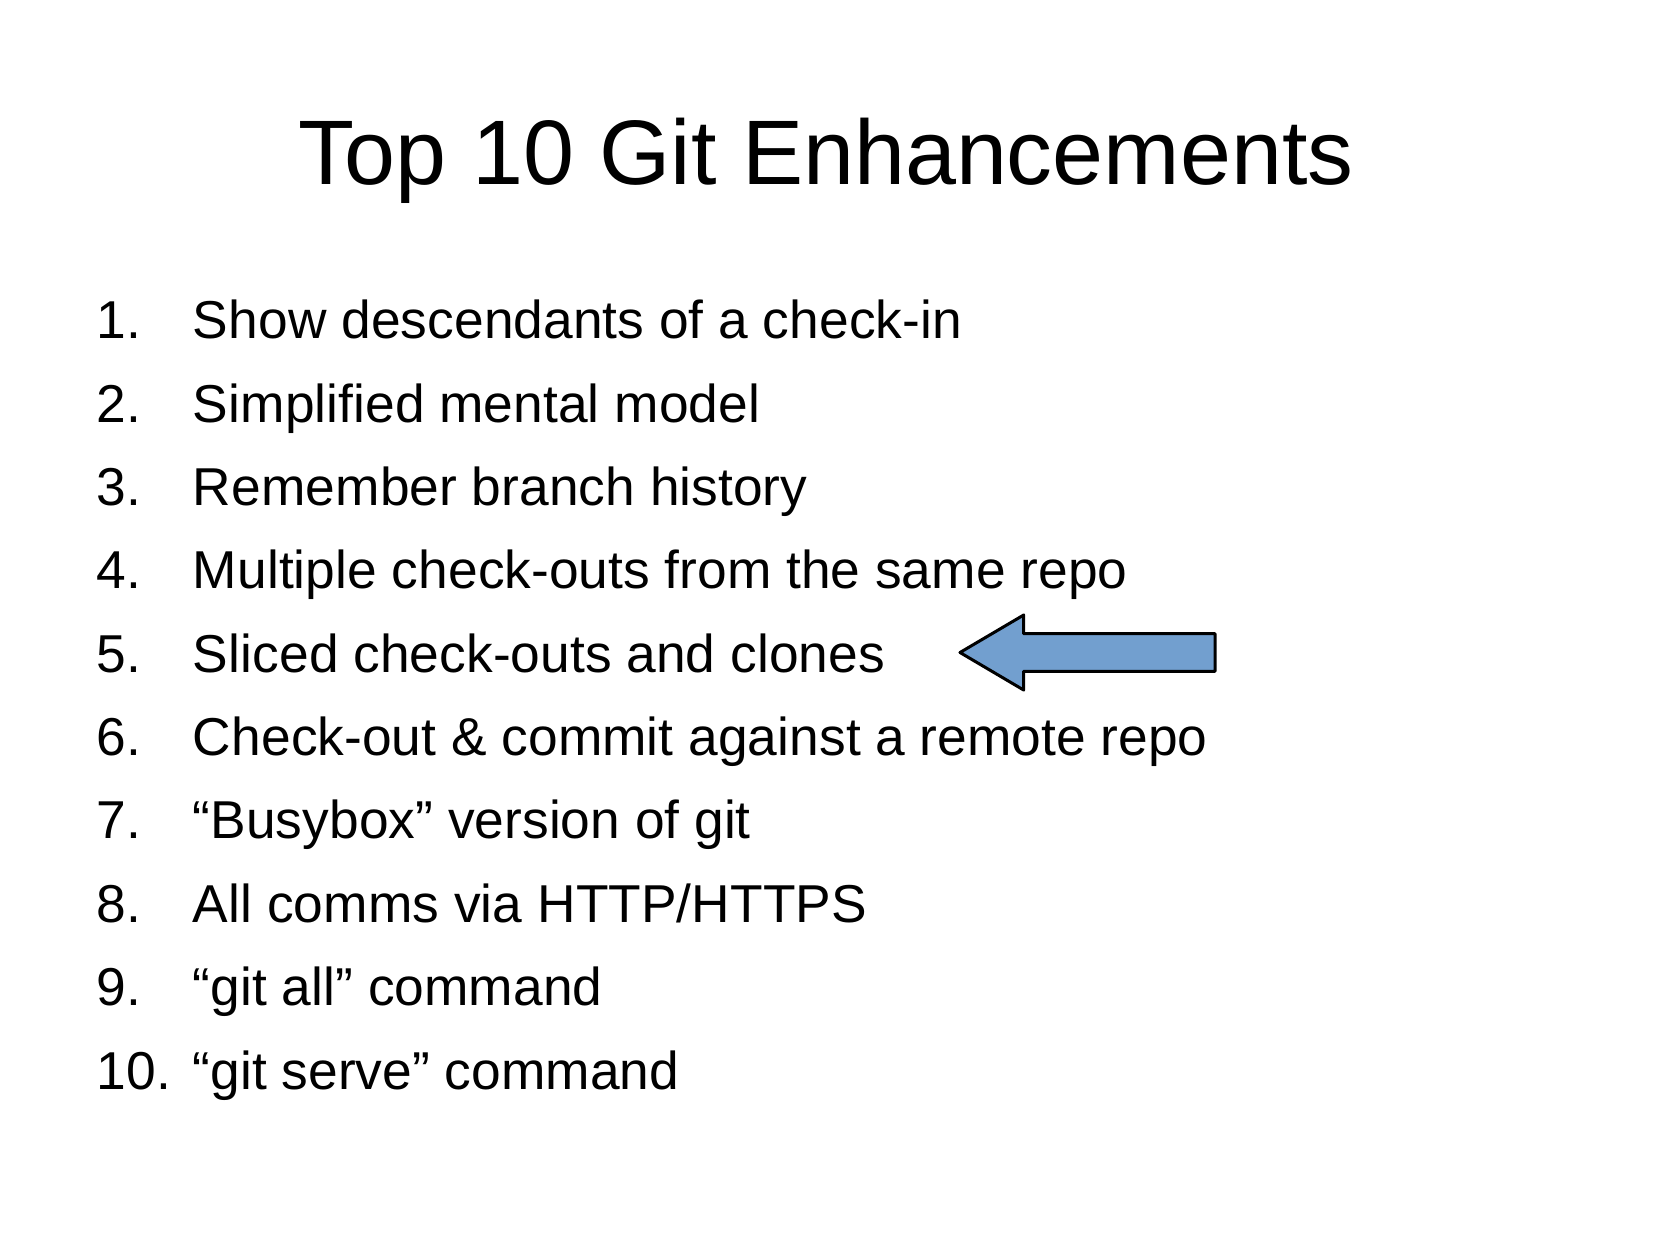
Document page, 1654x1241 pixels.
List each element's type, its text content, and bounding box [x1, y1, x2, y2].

text_box [960, 615, 1216, 691]
title Top 10 Git Enhancements [82, 49, 1571, 257]
list Show descendants of a check-in Simplified mental model Remember branch history Multiple check-outs from the same repo Sliced check-outs and clones Check-out & commit against a remote repo “Busybox” version of git All comms via HTTP/HTTPS “git all” command “git serve” command [82, 290, 1571, 1109]
